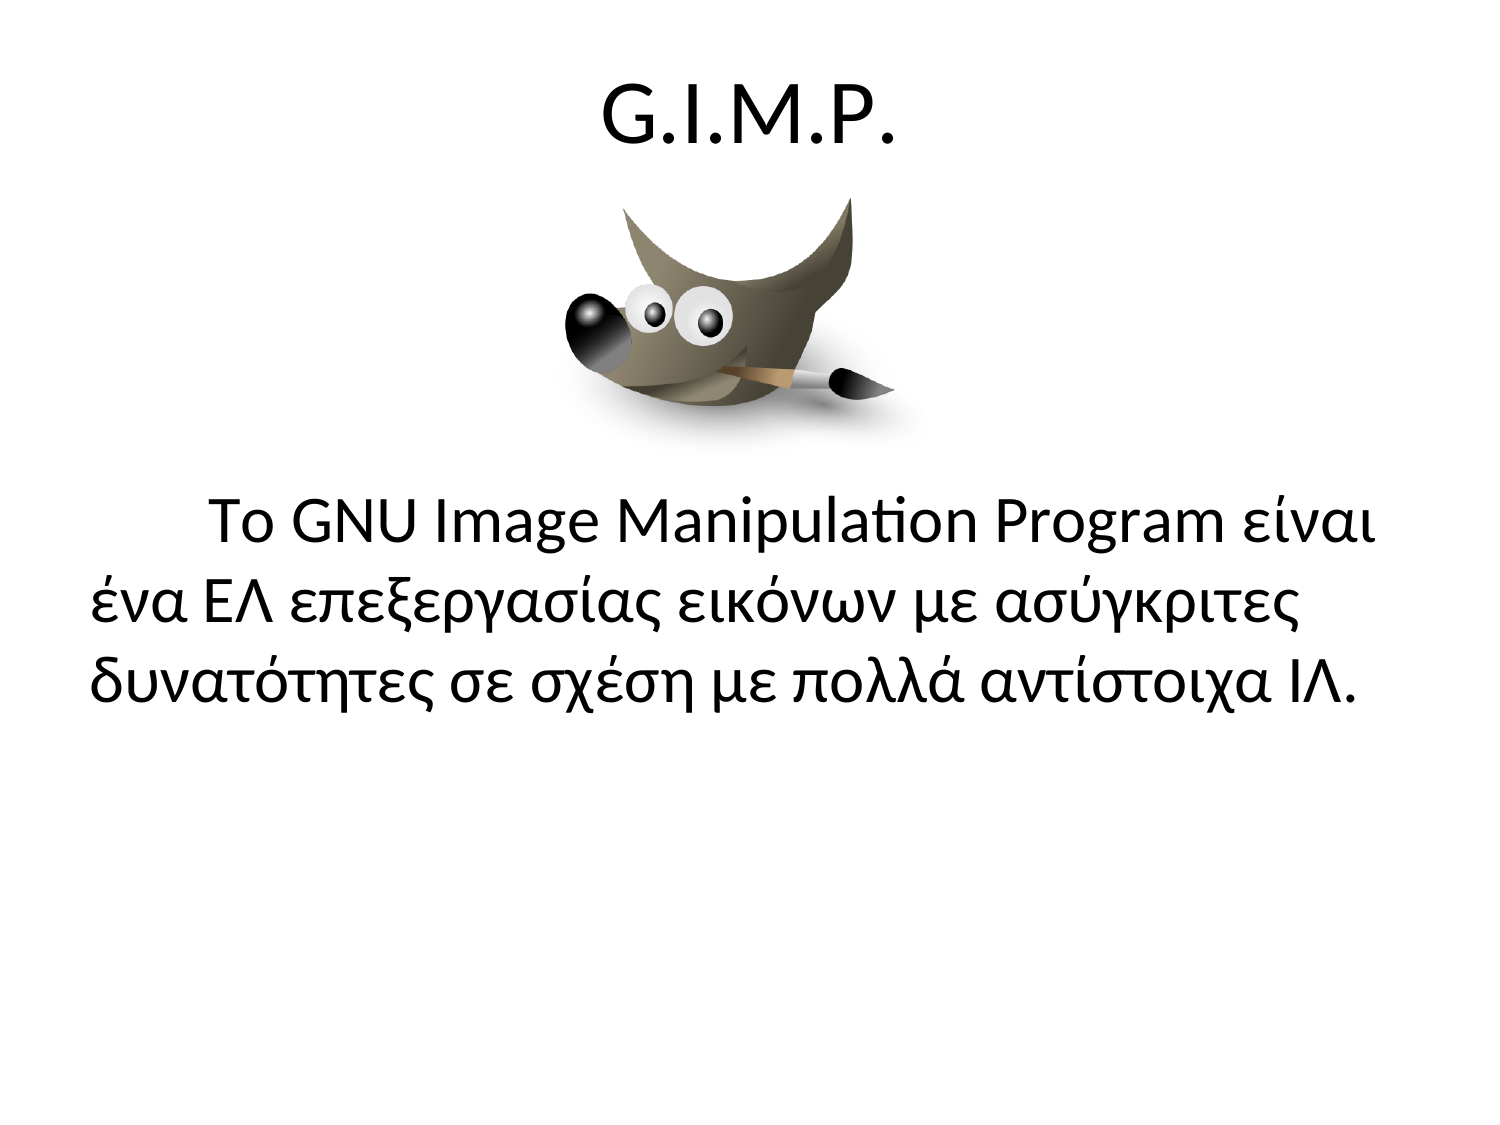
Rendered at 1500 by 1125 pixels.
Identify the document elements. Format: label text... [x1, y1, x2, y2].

text_box G.I.M.P. [75, 45, 1426, 233]
text_box Το GNU Image Manipulation Program είναι ένα ΕΛ επεξεργασίας εικόνων με ασύγκριτες δυνατότητες σε σχέση με πολλά αντίστοιχα ΙΛ. [75, 468, 1426, 1005]
picture [544, 187, 938, 473]
